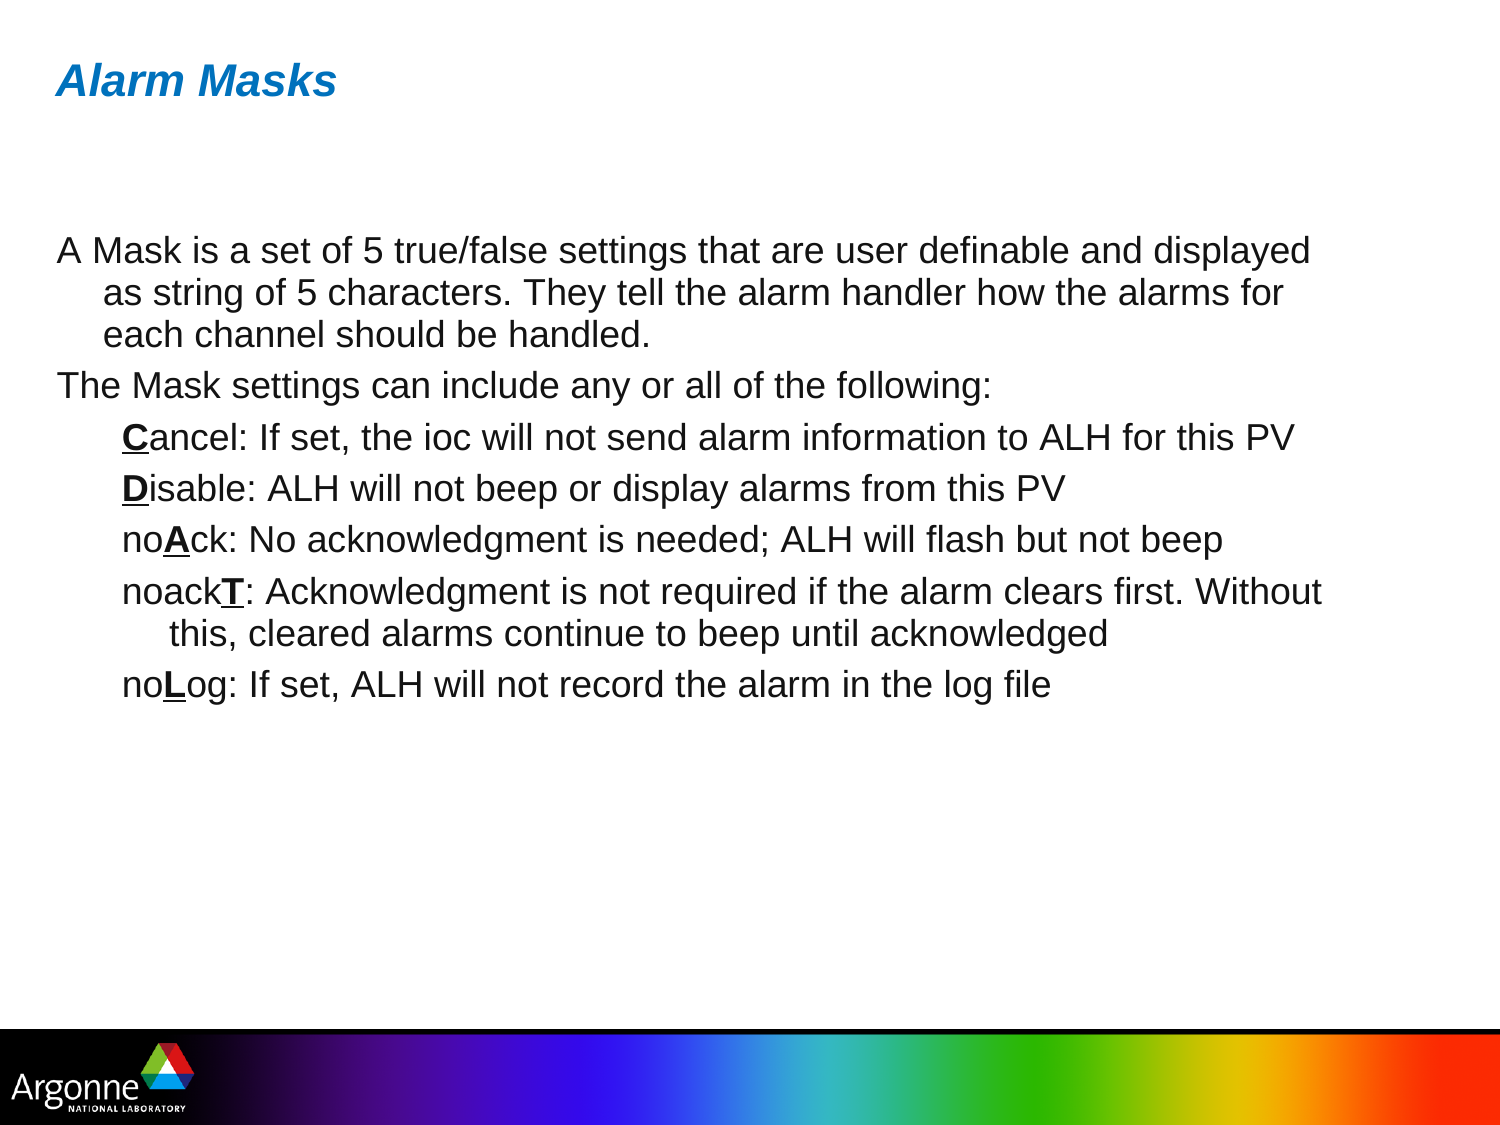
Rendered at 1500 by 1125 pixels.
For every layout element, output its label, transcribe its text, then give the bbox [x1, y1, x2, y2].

picture [0, 1029, 1500, 1125]
list A Mask is a set of 5 true/false settings that are user definable and displayed as string of 5 characters. They tell the alarm handler how the alarms for each channel should be handled. The Mask settings can include any or all of the following: Cancel: If set, the ioc will not send alarm information to ALH for this PV Disable: ALH will not beep or display alarms from this PV noAck: No acknowledgment is needed; ALH will flash but not beep noackT: Acknowledgment is not required if the alarm clears first. Without this, cleared alarms continue to beep until acknowledged noLog: If set, ALH will not record the alarm in the log file [56, 229, 1359, 849]
title Alarm Masks [55, 48, 1361, 118]
